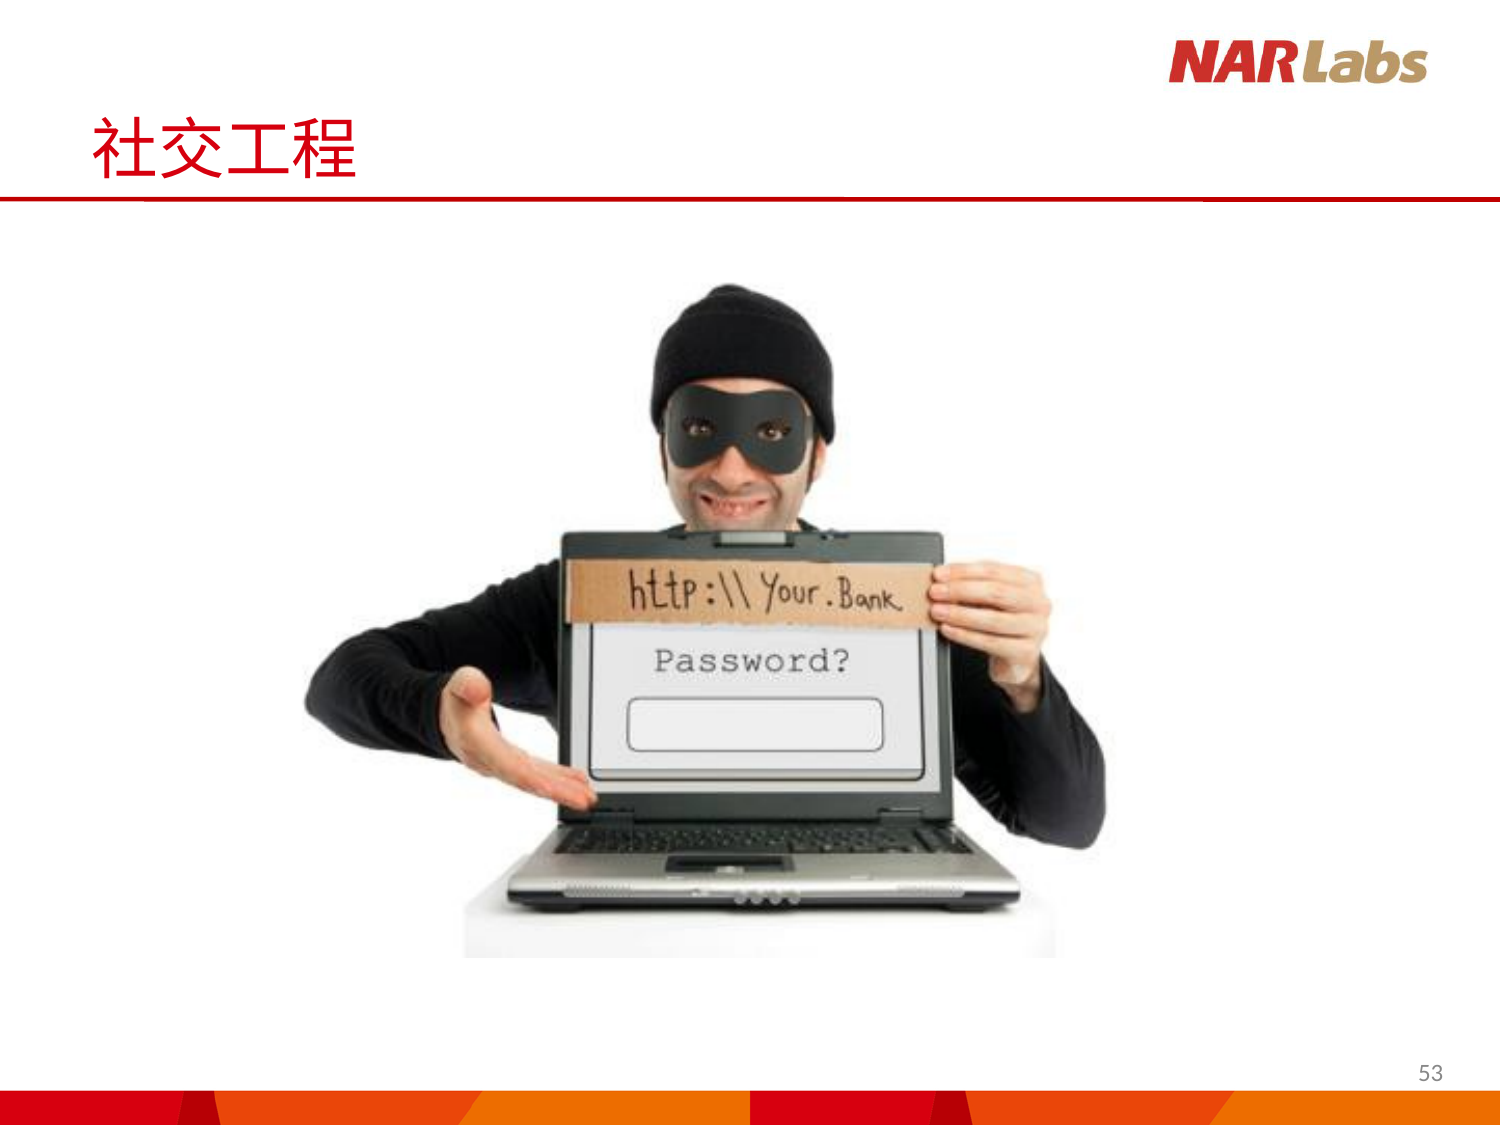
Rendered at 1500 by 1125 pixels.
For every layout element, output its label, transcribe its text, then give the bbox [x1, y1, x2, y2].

title 社交工程 [89, 107, 1411, 189]
text_box [254, 267, 1290, 957]
text_box 51 [1414, 1056, 1448, 1090]
